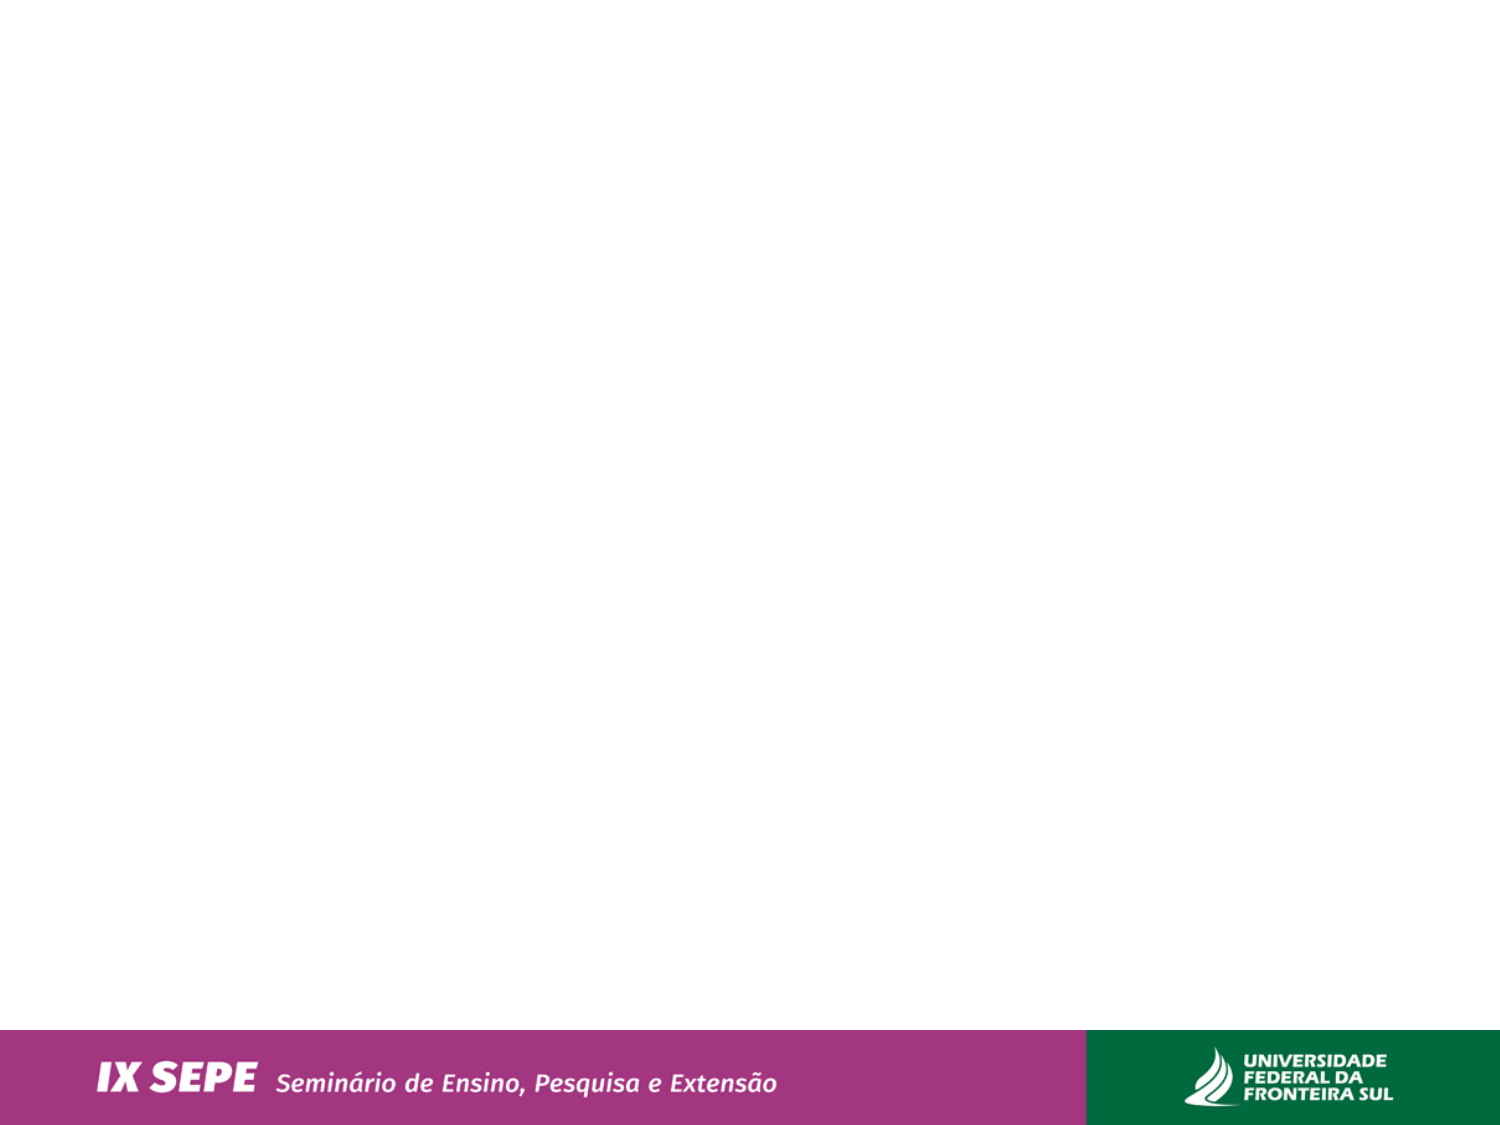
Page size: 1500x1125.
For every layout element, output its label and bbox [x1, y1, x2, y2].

picture [0, 1030, 1500, 1125]
